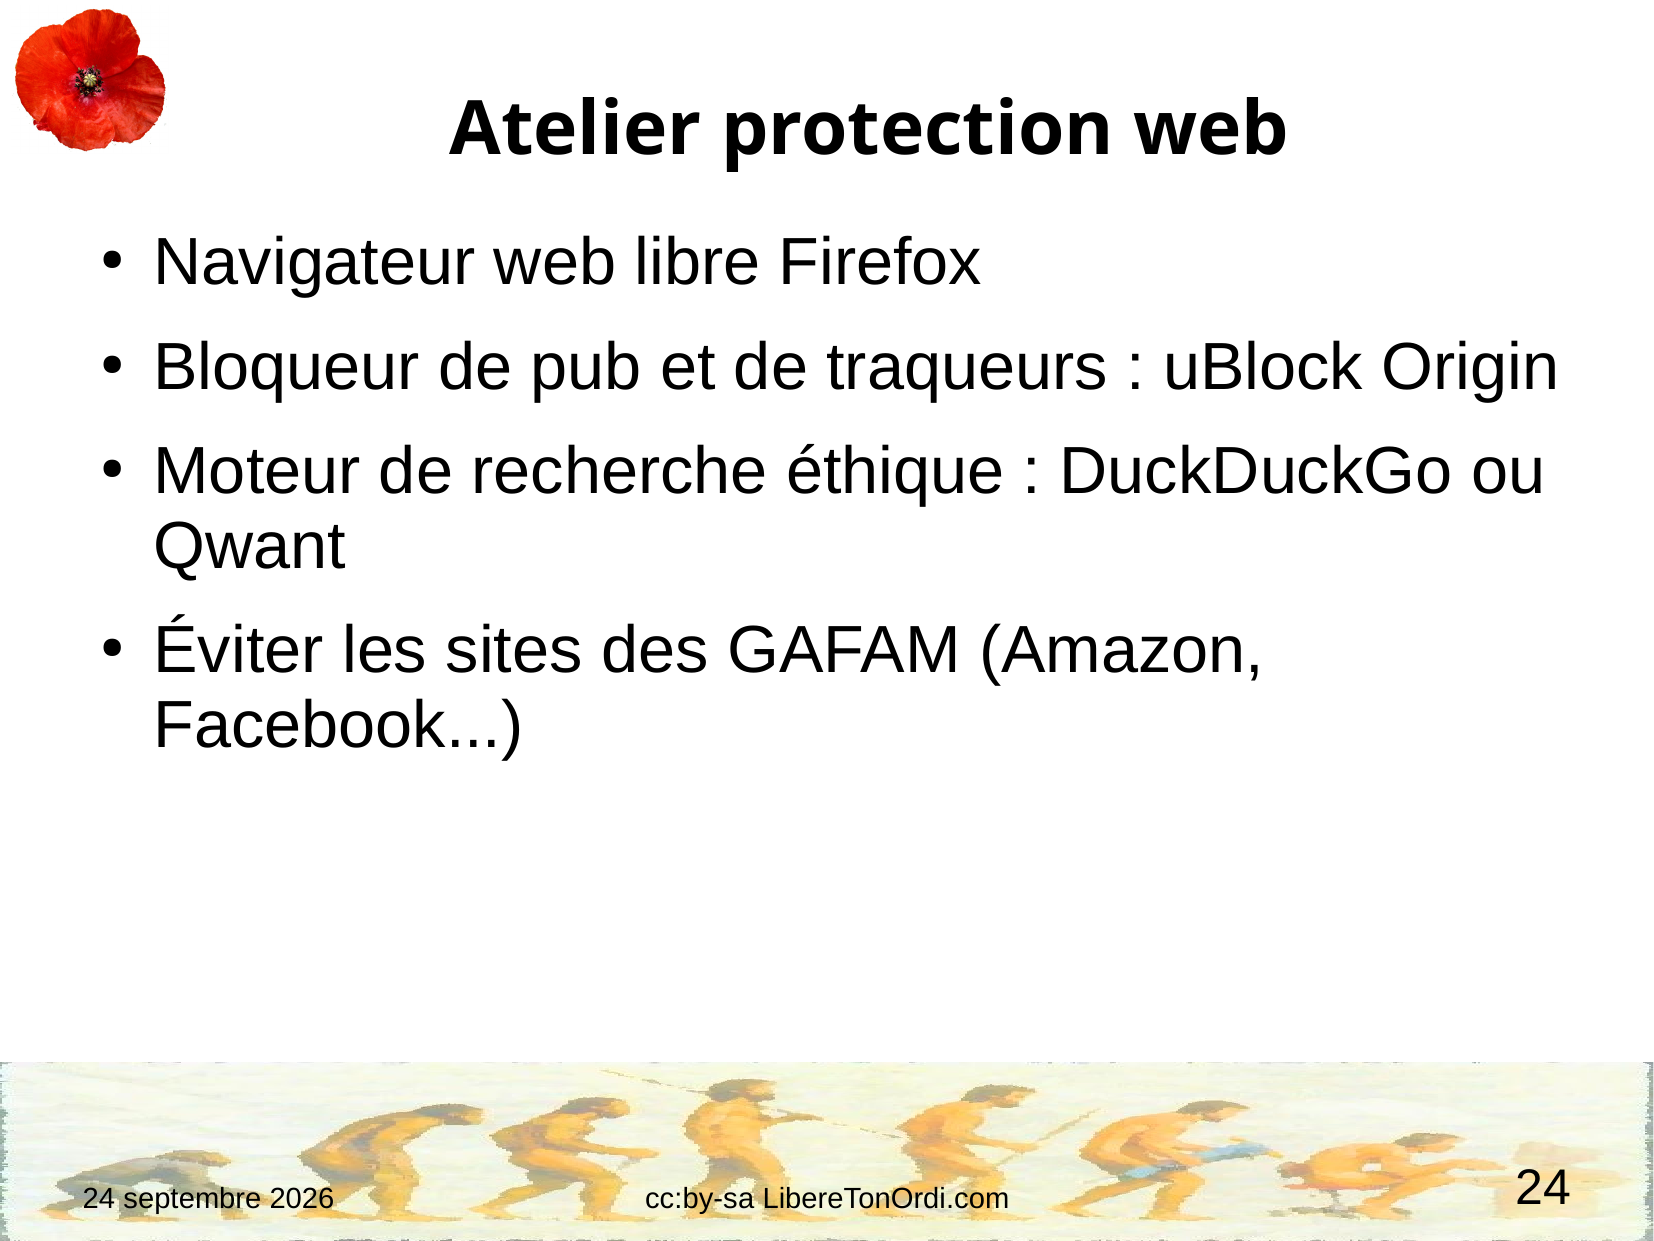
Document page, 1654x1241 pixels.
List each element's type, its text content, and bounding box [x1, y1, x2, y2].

title Atelier protection web [168, 49, 1571, 201]
picture [0, 1062, 1654, 1241]
list Navigateur web libre Firefox Bloqueur de pub et de traqueurs : uBlock Origin Moteur de recherche éthique : DuckDuckGo ou Qwant Éviter les sites des GAFAM (Amazon, Facebook...) [82, 224, 1571, 1063]
picture [11, 5, 169, 154]
